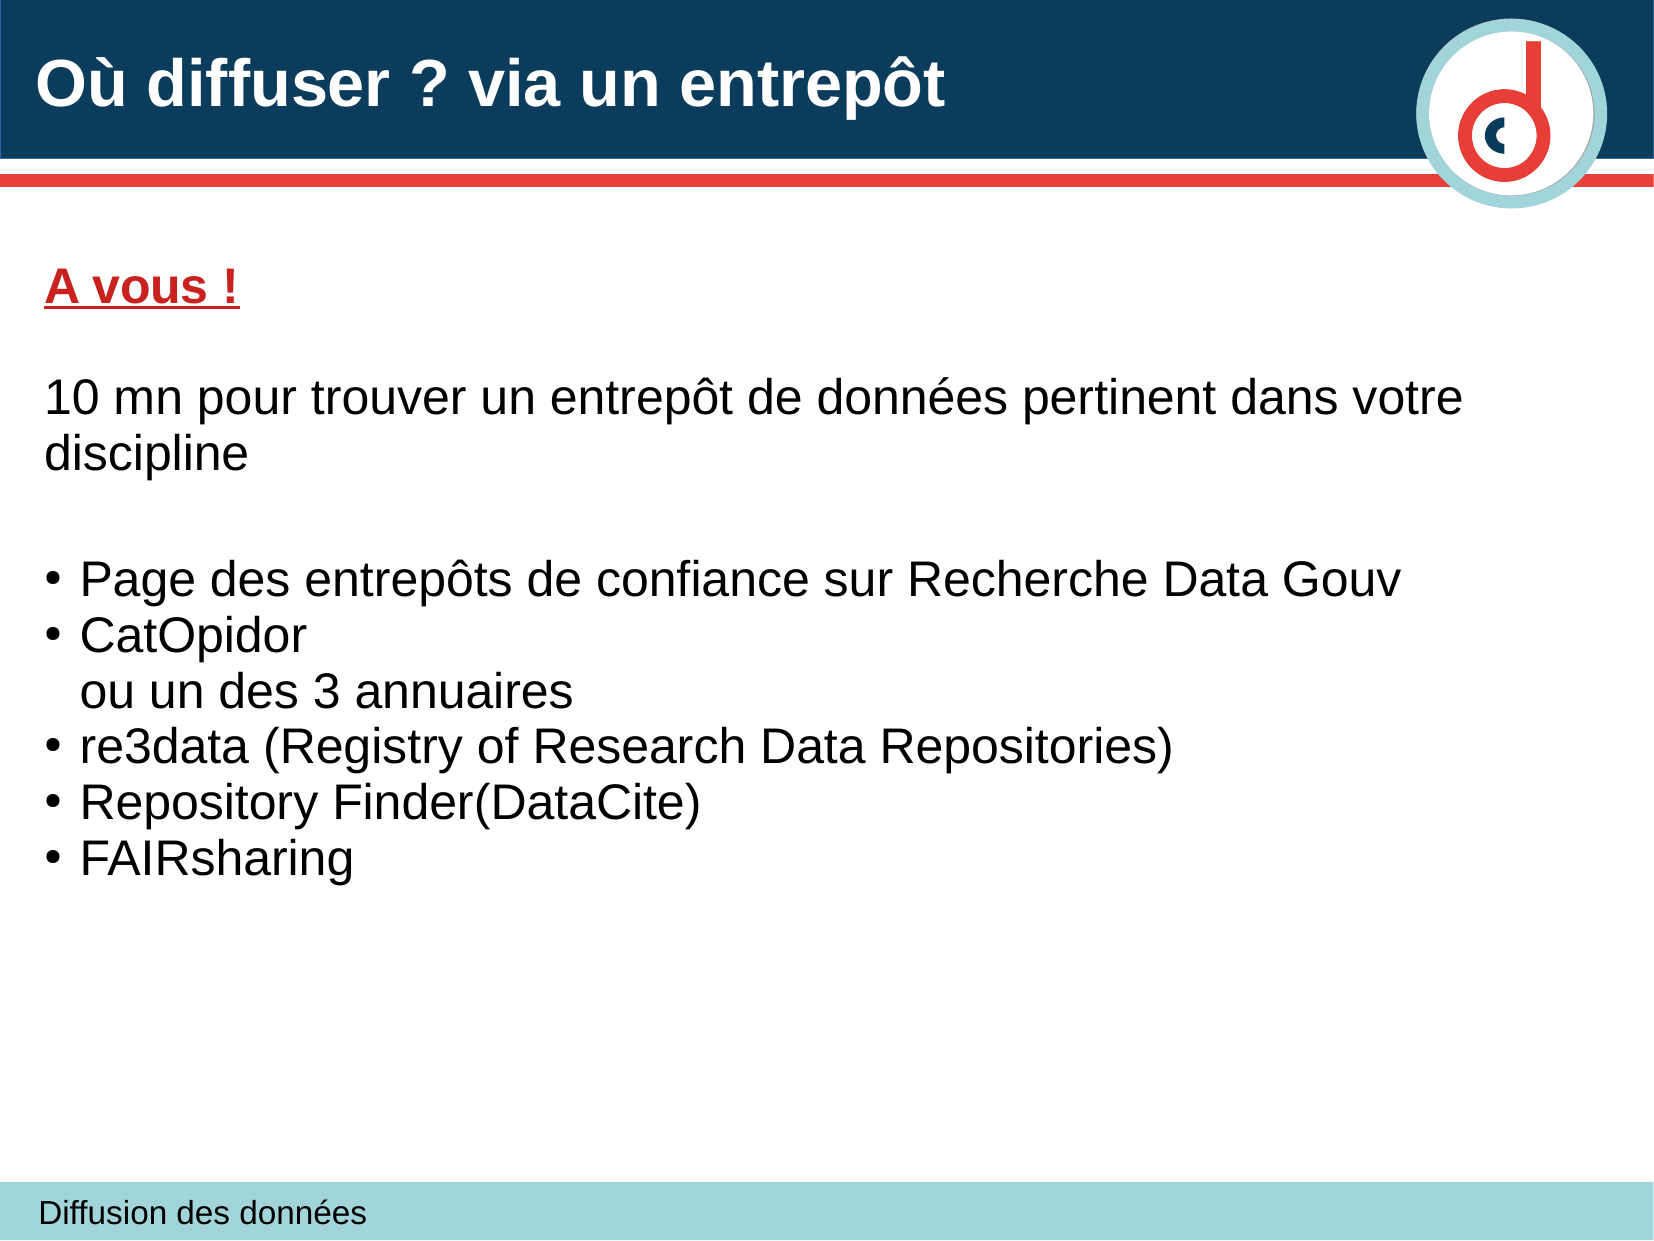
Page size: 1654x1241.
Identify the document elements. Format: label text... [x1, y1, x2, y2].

title Où diffuser ? via un entrepôt [35, 11, 1430, 159]
text_box Page des entrepôts de confiance sur Recherche Data Gouv CatOpidor ou un des 3 annuaires re3data (Registry of Research Data Repositories) Repository Finder(DataCite) FAIRsharing [29, 501, 1624, 1126]
text_box A vous ! 10 mn pour trouver un entrepôt de données pertinent dans votre discipline [29, 250, 1595, 501]
text_box Diffusion des données [23, 1187, 621, 1241]
